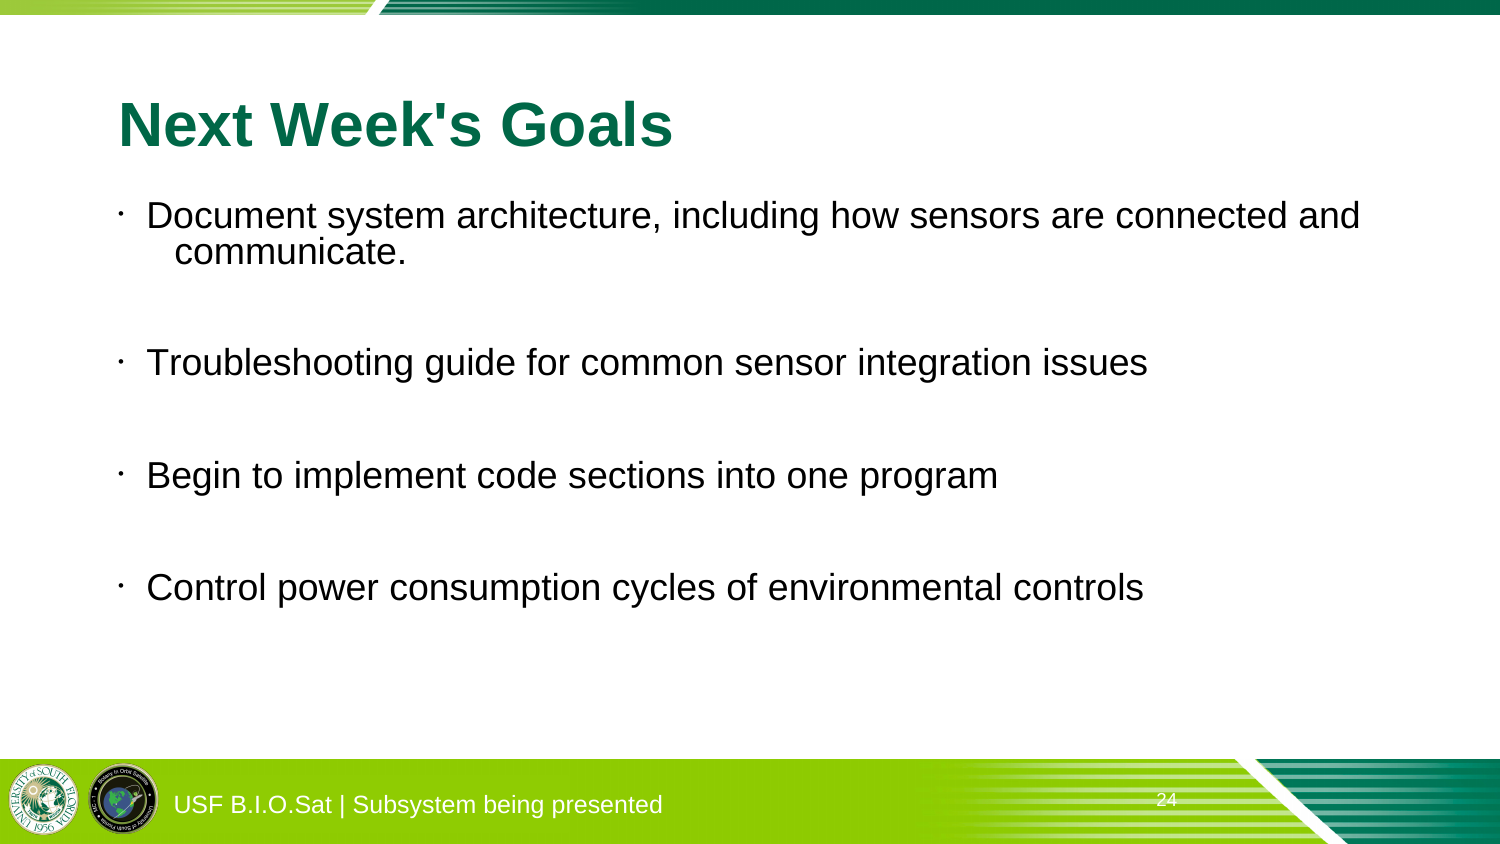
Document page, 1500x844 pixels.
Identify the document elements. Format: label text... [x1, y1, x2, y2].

list Document system architecture, including how sensors are connected and communicate. Troubleshooting guide for common sensor integration issues Begin to implement code sections into one program Control power consumption cycles of environmental controls [103, 192, 1397, 728]
slide_number 24 [1141, 776, 1479, 822]
title Next Week's Goals [103, 44, 1397, 192]
